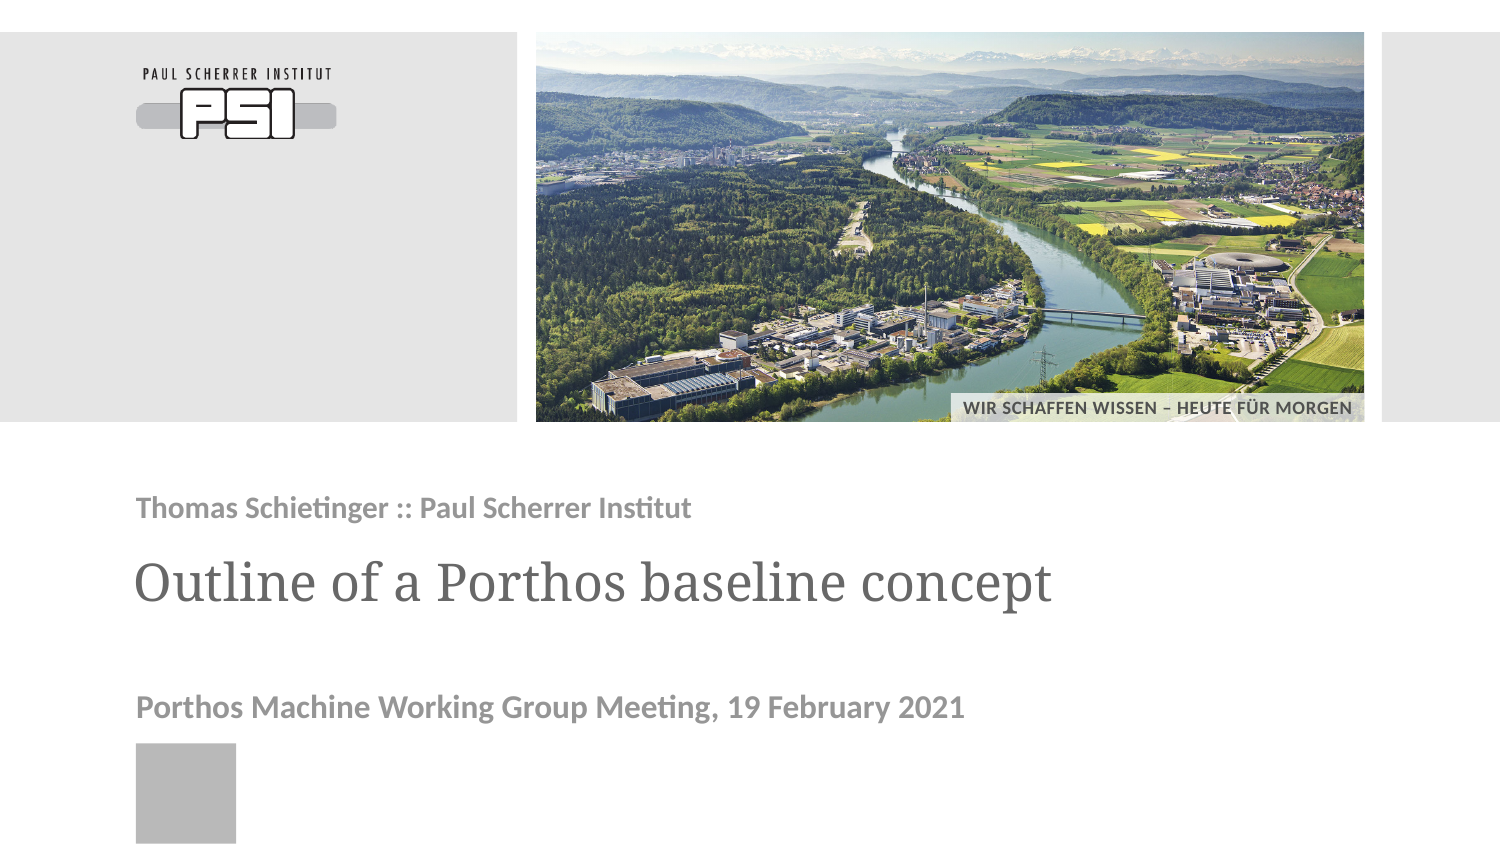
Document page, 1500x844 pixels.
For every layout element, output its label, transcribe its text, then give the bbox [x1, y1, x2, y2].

picture [539, 32, 1365, 422]
title Outline of a Porthos baseline concept [133, 548, 1441, 636]
subtitle Thomas Schietinger :: Paul Scherrer Institut [135, 483, 1441, 529]
list Porthos Machine Working Group Meeting, 19 February 2021 [135, 680, 1441, 729]
